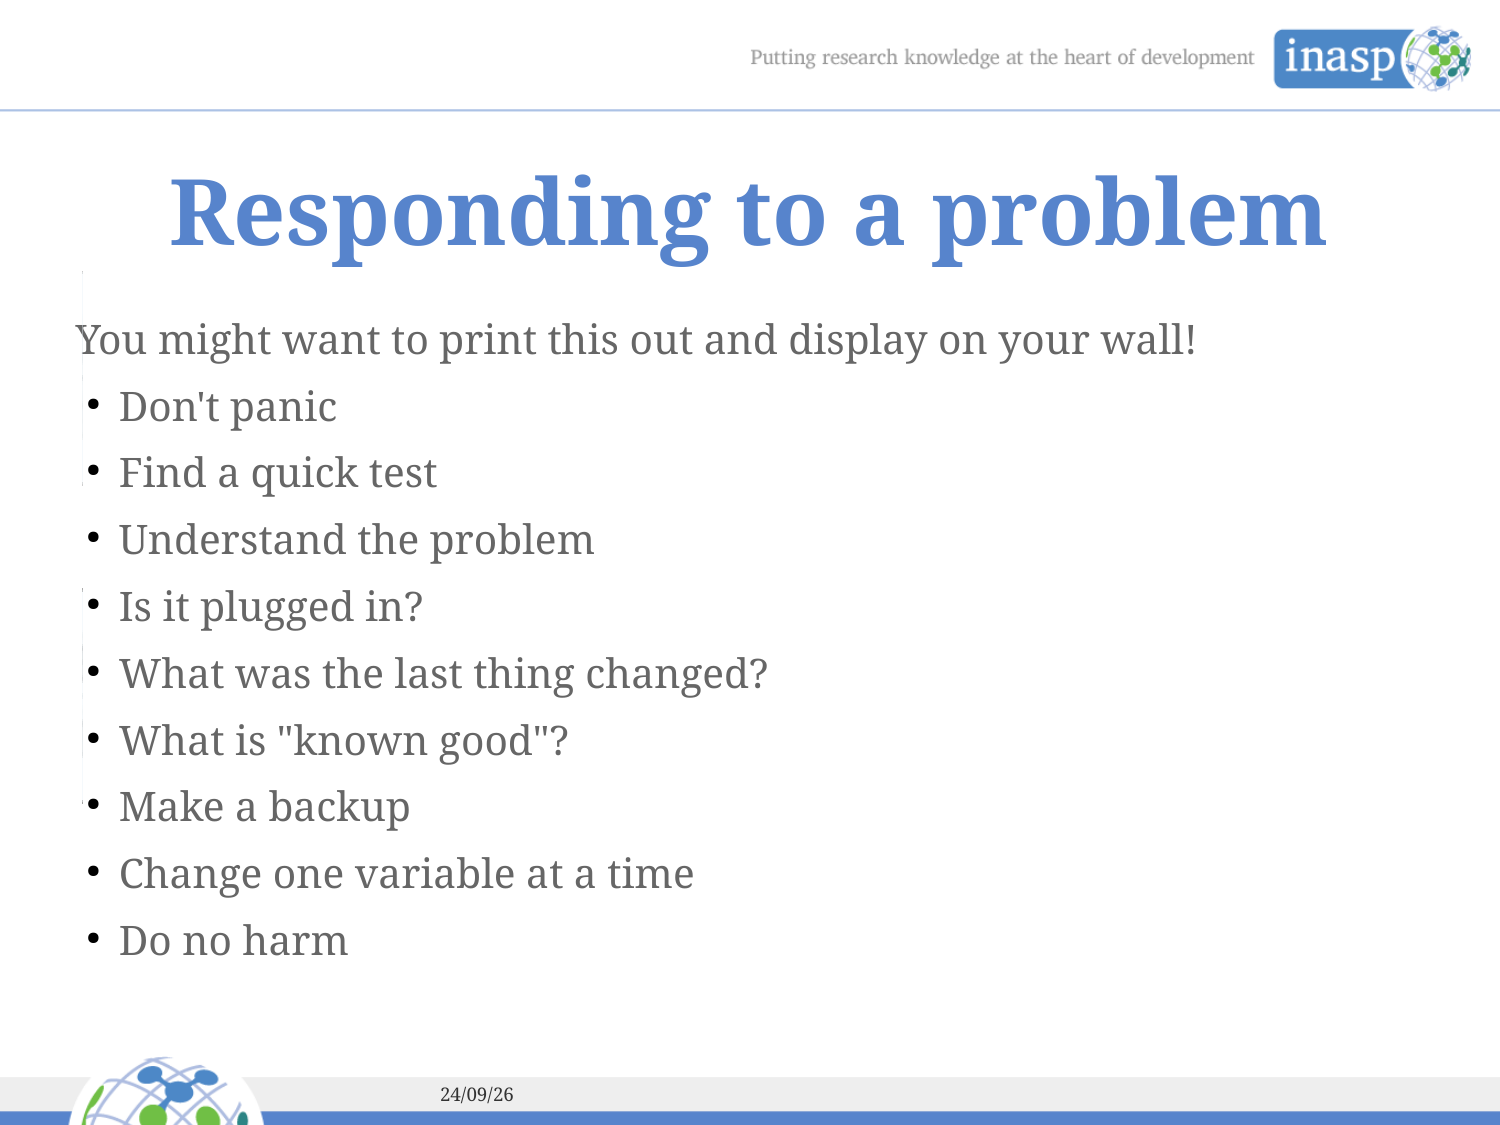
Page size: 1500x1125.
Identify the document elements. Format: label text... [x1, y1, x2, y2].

list You might want to print this out and display on your wall! Don't panic Find a quick test Understand the problem Is it plugged in? What was the last thing changed? What is "known good"? Make a backup Change one variable at a time Do no harm [75, 313, 1426, 967]
title Responding to a problem [75, 129, 1426, 313]
picture [0, 0, 1500, 1125]
